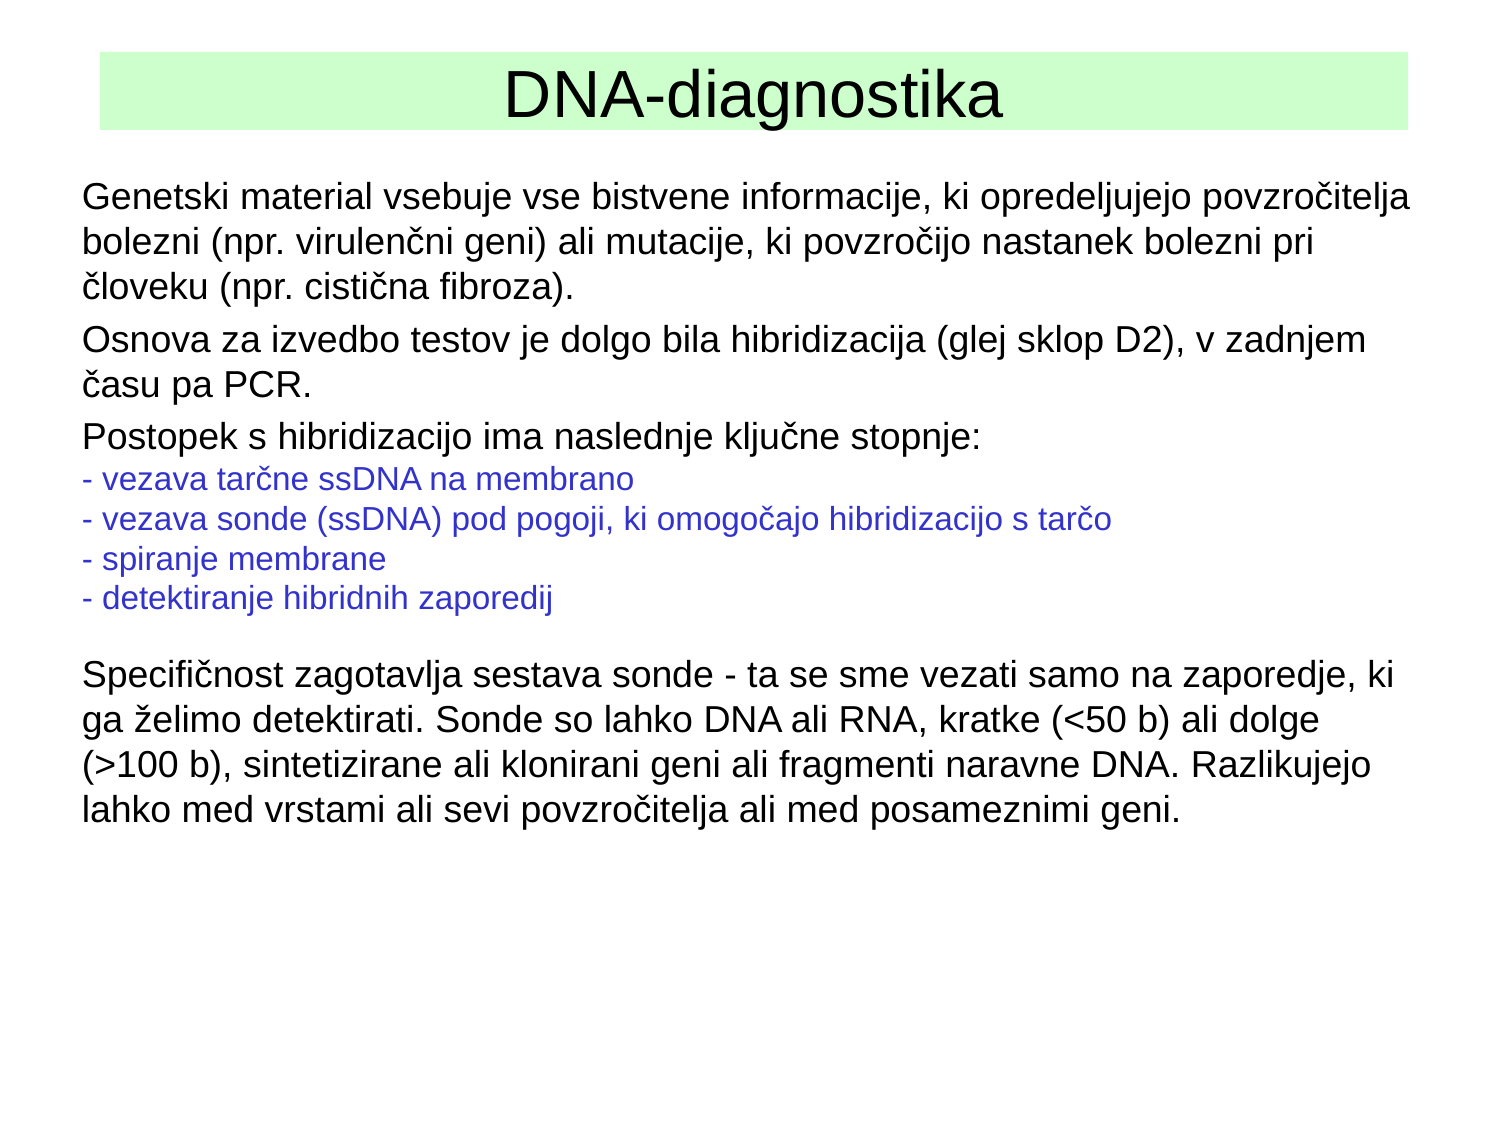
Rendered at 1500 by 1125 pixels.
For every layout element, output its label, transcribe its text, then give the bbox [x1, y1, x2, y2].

title DNA-diagnostika [99, 51, 1409, 130]
list Genetski material vsebuje vse bistvene informacije, ki opredeljujejo povzročitelja bolezni (npr. virulenčni geni) ali mutacije, ki povzročijo nastanek bolezni pri človeku (npr. cistična fibroza). Osnova za izvedbo testov je dolgo bila hibridizacija (glej sklop D2), v zadnjem času pa PCR. Postopek s hibridizacijo ima naslednje ključne stopnje: - vezava tarčne ssDNA na membrano - vezava sonde (ssDNA) pod pogoji, ki omogočajo hibridizacijo s tarčo - spiranje membrane - detektiranje hibridnih zaporedij Specifičnost zagotavlja sestava sonde - ta se sme vezati samo na zaporedje, ki ga želimo detektirati. Sonde so lahko DNA ali RNA, kratke (<50 b) ali dolge (>100 b), sintetizirane ali klonirani geni ali fragmenti naravne DNA. Razlikujejo lahko med vrstami ali sevi povzročitelja ali med posameznimi geni. [66, 164, 1450, 1082]
